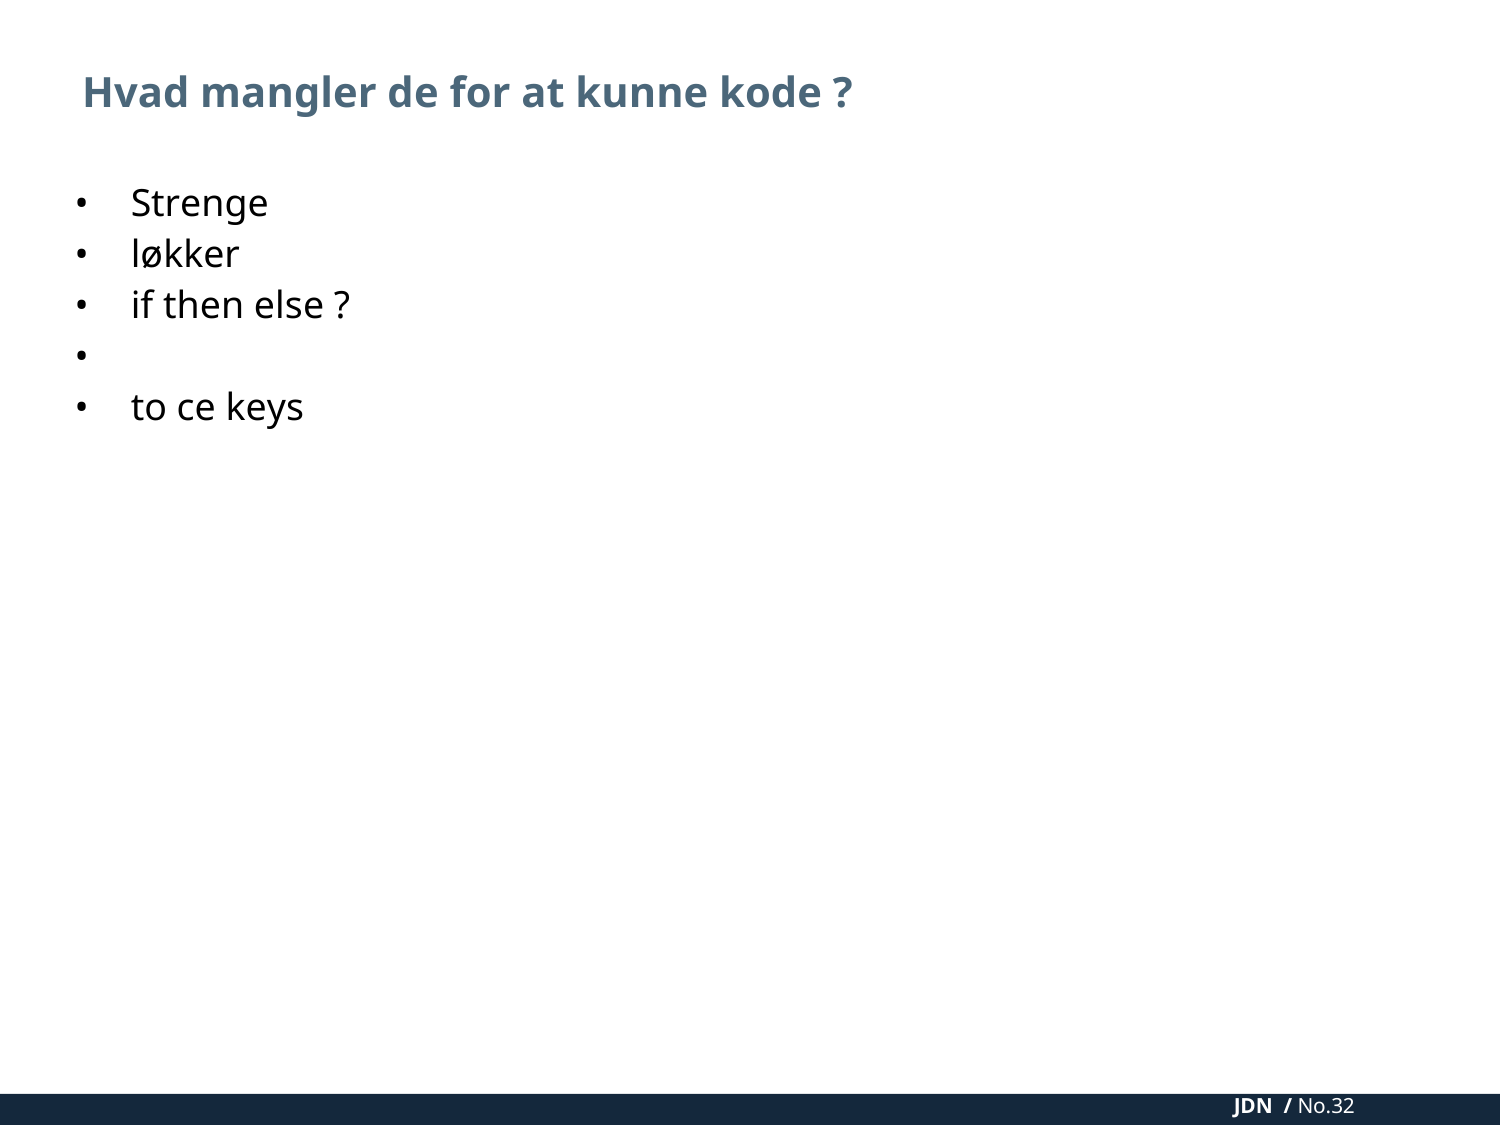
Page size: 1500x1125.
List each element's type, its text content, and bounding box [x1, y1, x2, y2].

list Strenge løkker if then else ? to ce keys [68, 176, 1462, 1094]
title Hvad mangler de for at kunne kode ? [67, 34, 1416, 148]
